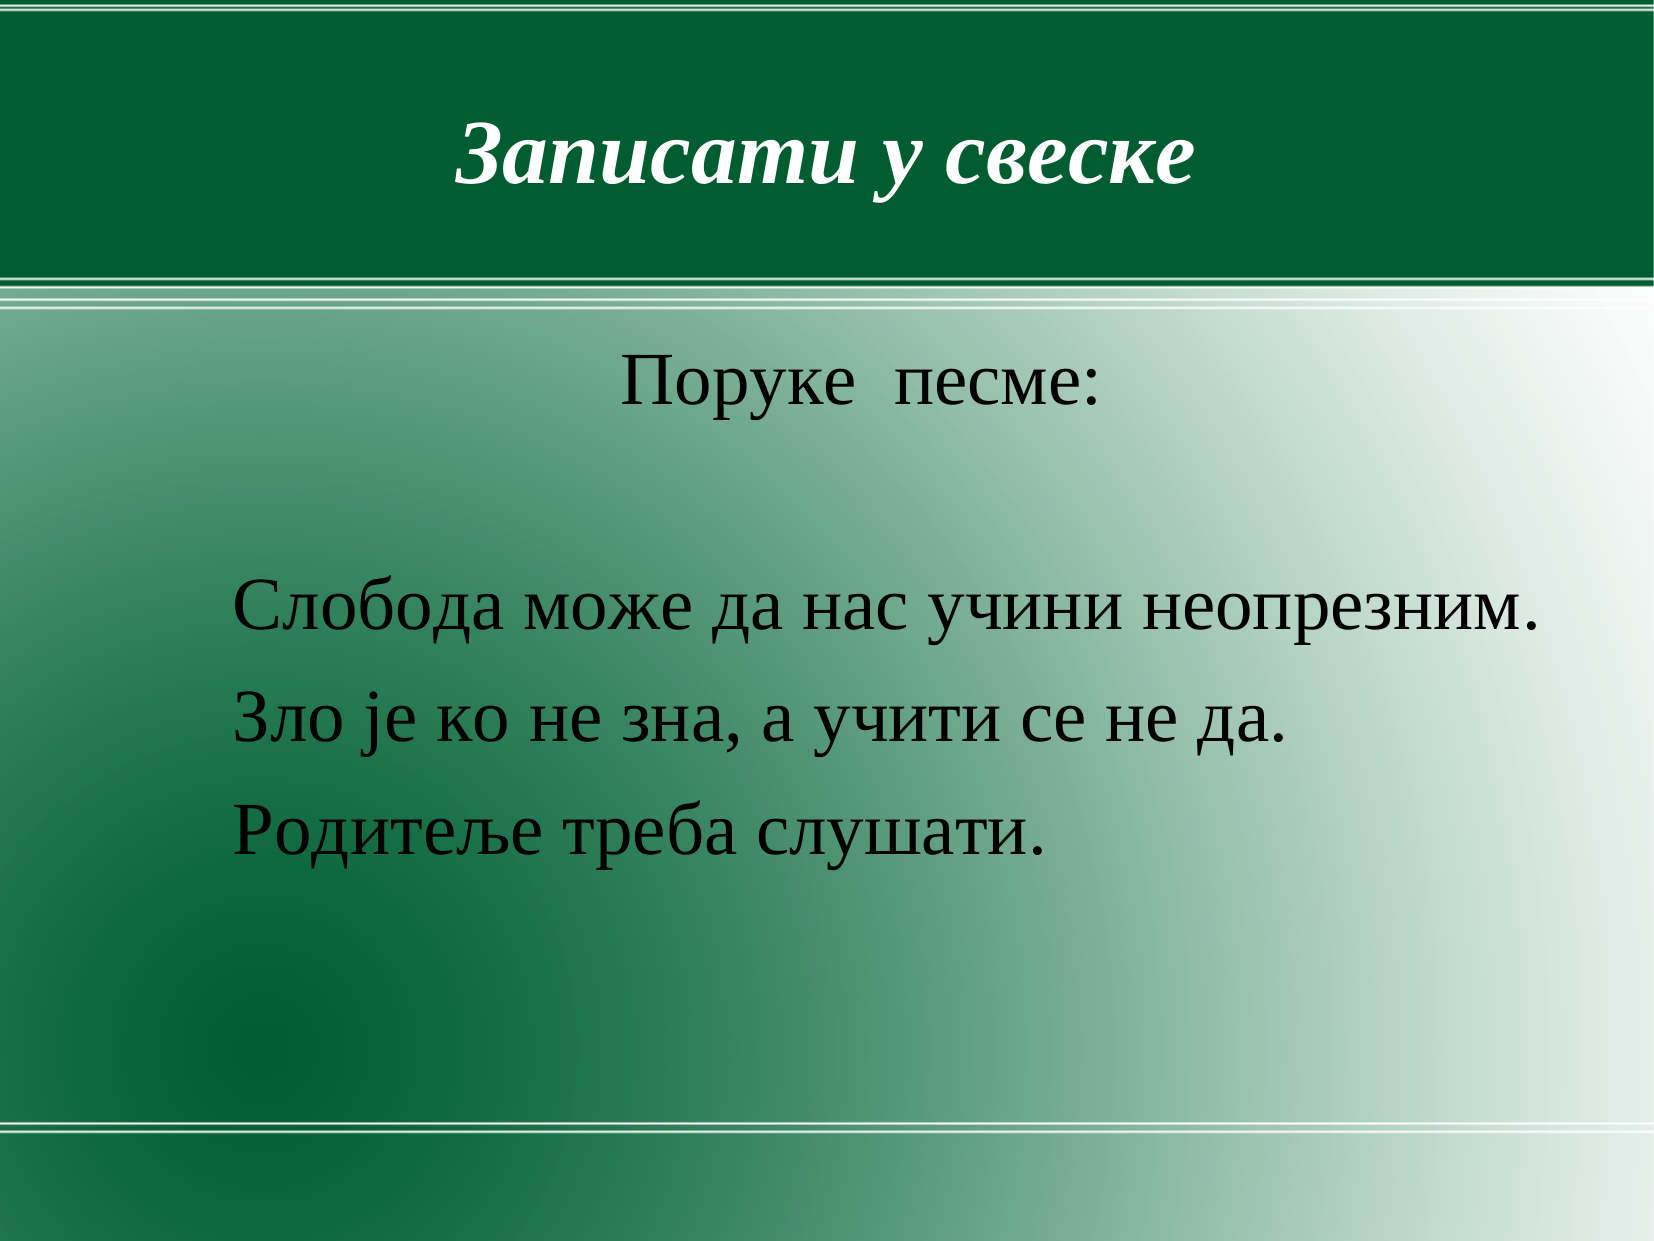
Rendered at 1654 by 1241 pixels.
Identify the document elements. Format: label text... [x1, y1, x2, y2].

list Поруке песме: Слобода може да нас учини неопрезним. Зло је ко не зна, а учити се не да. Родитеље треба слушати. [82, 337, 1571, 1052]
title Записати у свеске [82, 49, 1571, 257]
picture [0, 0, 1654, 1241]
